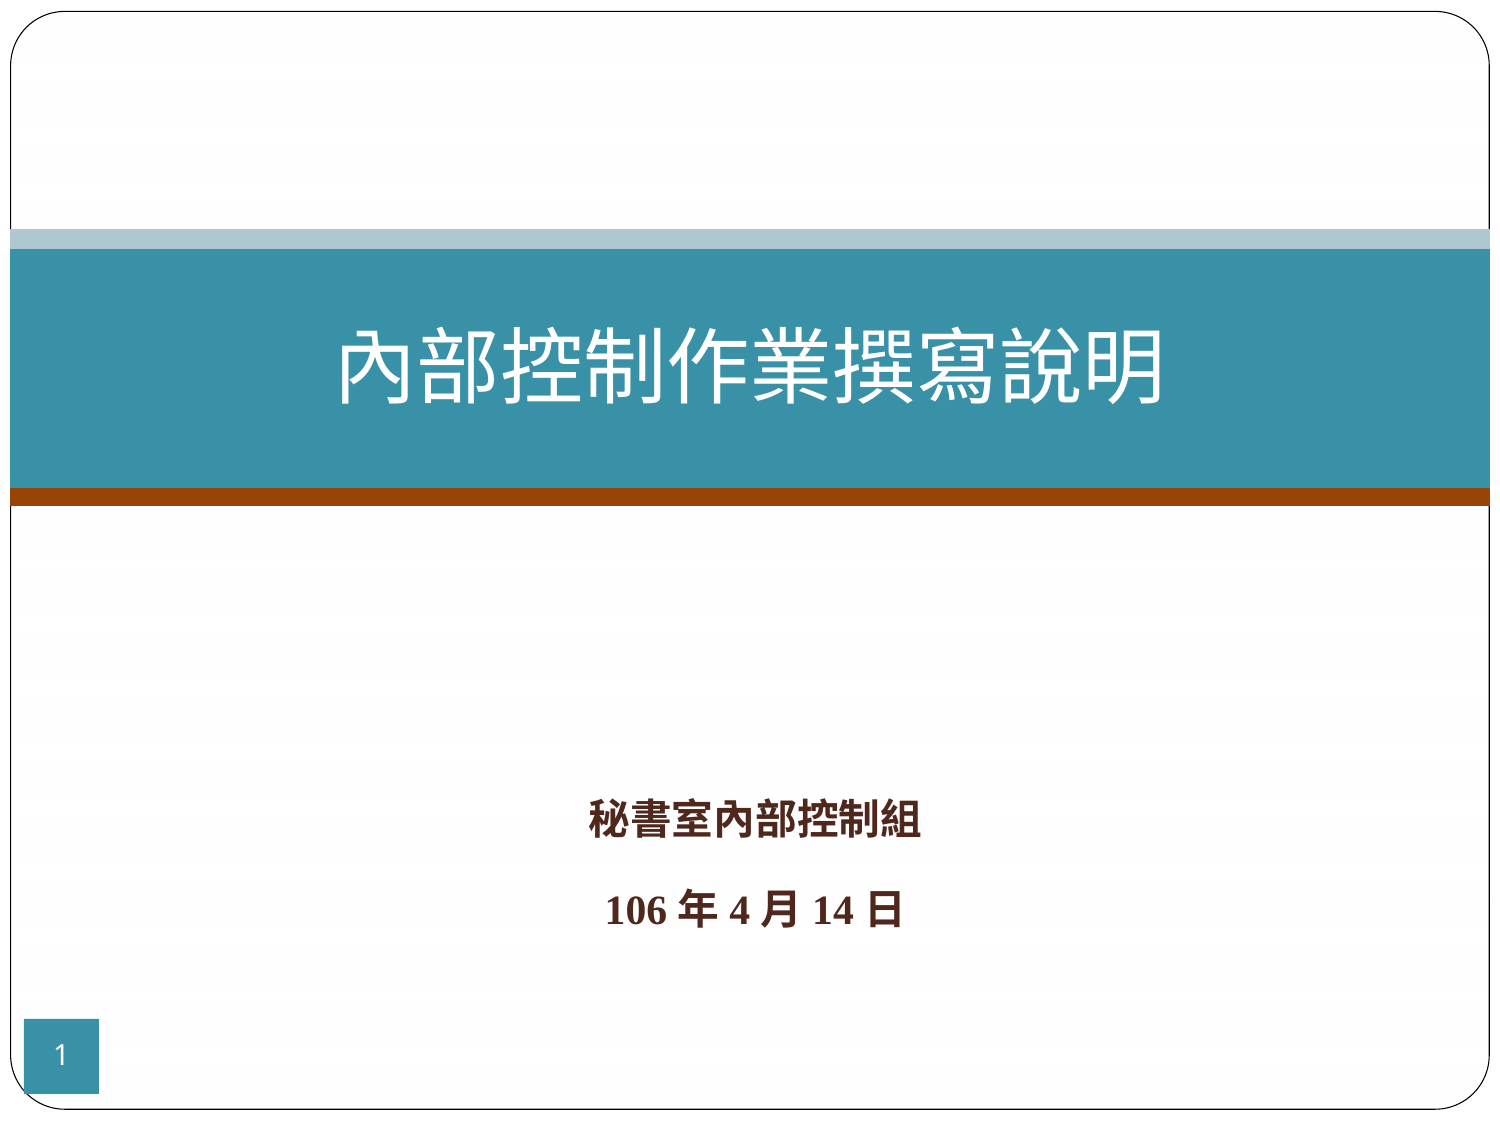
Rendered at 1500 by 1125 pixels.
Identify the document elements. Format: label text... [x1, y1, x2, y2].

subtitle 秘書室內部控制組 106年4月14日 [230, 680, 1281, 944]
text_box 1 [23, 1018, 99, 1094]
title 內部控制作業撰寫說明 [75, 247, 1426, 489]
